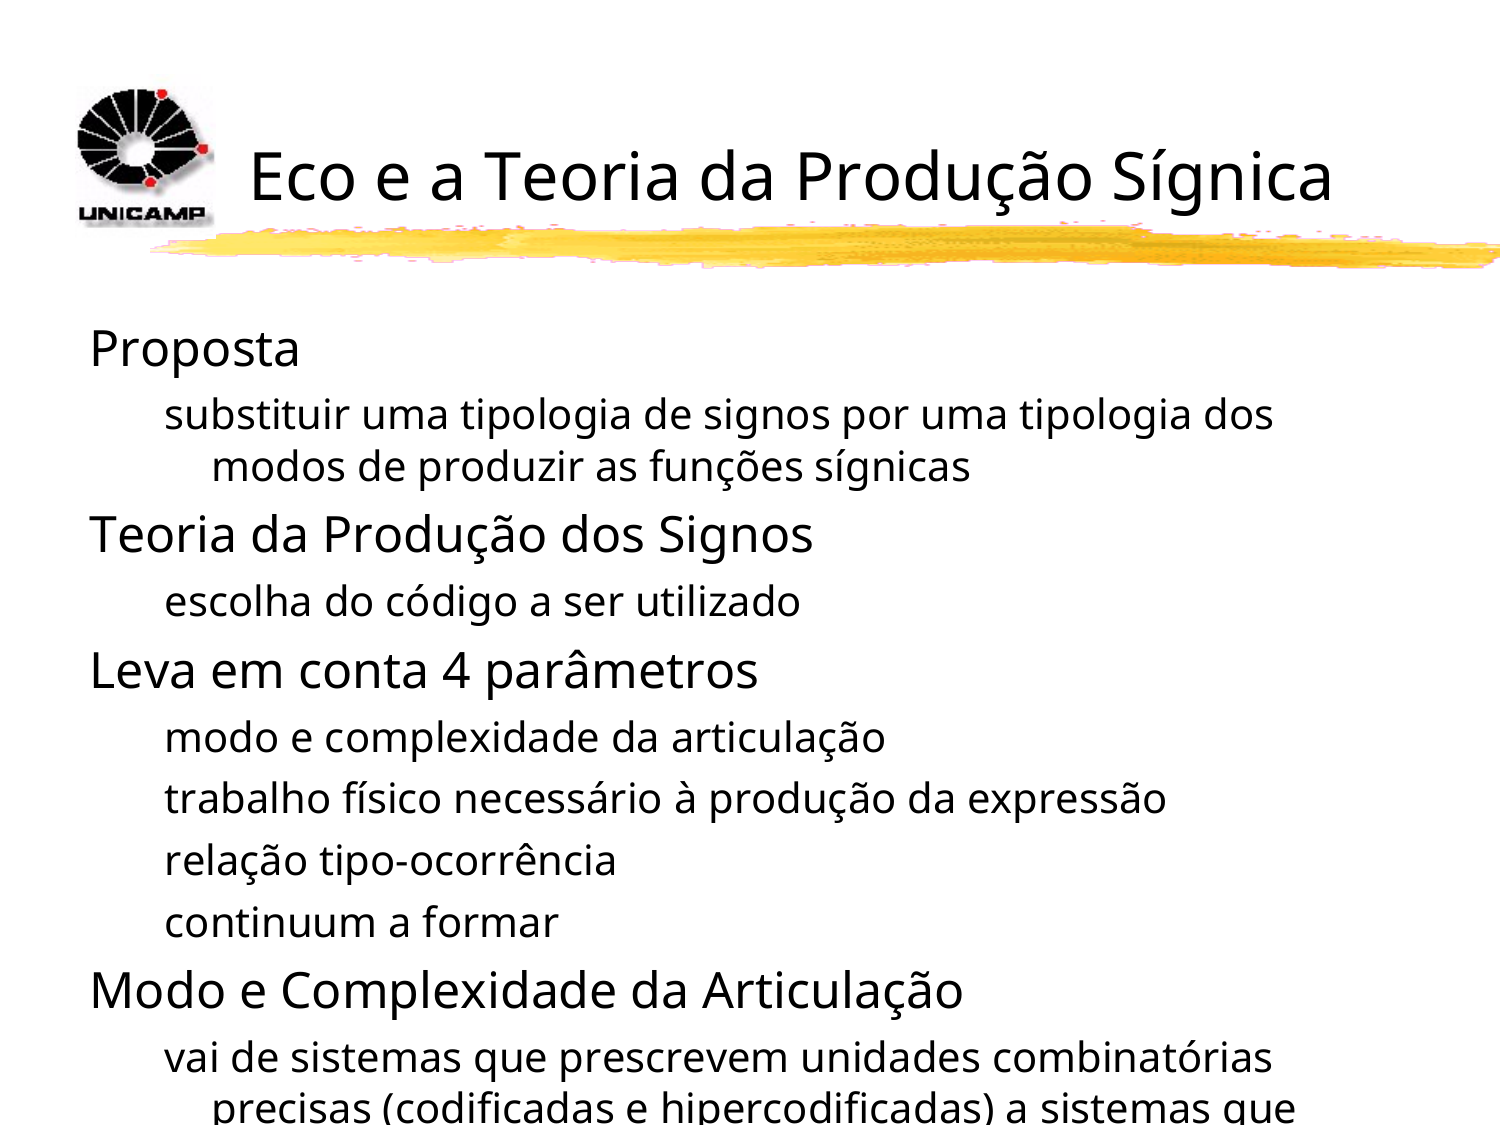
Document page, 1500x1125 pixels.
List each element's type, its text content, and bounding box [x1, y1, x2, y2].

title Eco e a Teoria da Produção Sígnica [233, 30, 1434, 225]
picture [75, 74, 1500, 279]
list Proposta substituir uma tipologia de signos por uma tipologia dos modos de produzir as funções sígnicas Teoria da Produção dos Signos escolha do código a ser utilizado Leva em conta 4 parâmetros modo e complexidade da articulação trabalho físico necessário à produção da expressão relação tipo-ocorrência continuum a formar Modo e Complexidade da Articulação vai de sistemas que prescrevem unidades combinatórias precisas (codificadas e hipercodificadas) a sistemas que apresentem textos não analisados [74, 309, 1417, 1122]
